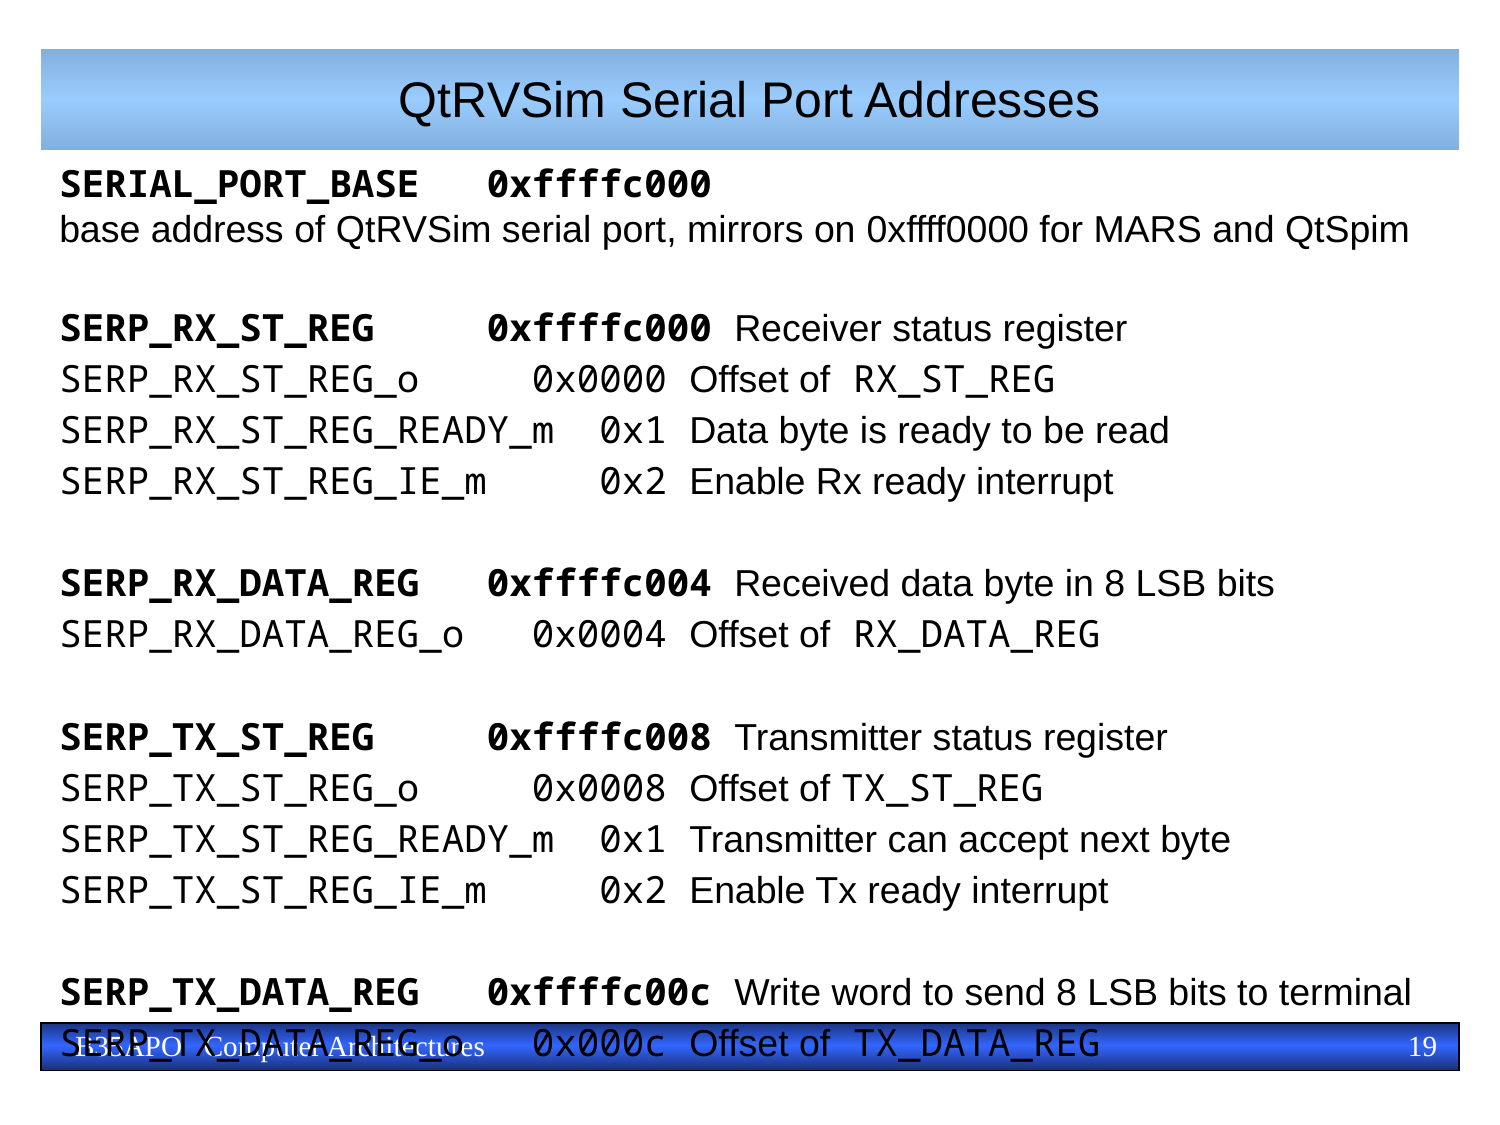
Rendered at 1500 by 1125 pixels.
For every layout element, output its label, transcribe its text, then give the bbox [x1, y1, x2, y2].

text_box SERIAL_PORT_BASE 0xffffc000 base address of QtRVSim serial port, mirrors on 0xffff0000 for MARS and QtSpim SERP_RX_ST_REG 0xffffc000 Receiver status register SERP_RX_ST_REG_o 0x0000 Offset of RX_ST_REG SERP_RX_ST_REG_READY_m 0x1 Data byte is ready to be read SERP_RX_ST_REG_IE_m 0x2 Enable Rx ready interrupt SERP_RX_DATA_REG 0xffffc004 Received data byte in 8 LSB bits SERP_RX_DATA_REG_o 0x0004 Offset of RX_DATA_REG SERP_TX_ST_REG 0xffffc008 Transmitter status register SERP_TX_ST_REG_o 0x0008 Offset of TX_ST_REG SERP_TX_ST_REG_READY_m 0x1 Transmitter can accept next byte SERP_TX_ST_REG_IE_m 0x2 Enable Tx ready interrupt SERP_TX_DATA_REG 0xffffc00c Write word to send 8 LSB bits to terminal SERP_TX_DATA_REG_o 0x000c Offset of TX_DATA_REG [44, 150, 1468, 1050]
title QtRVSim Serial Port Addresses [41, 49, 1459, 150]
